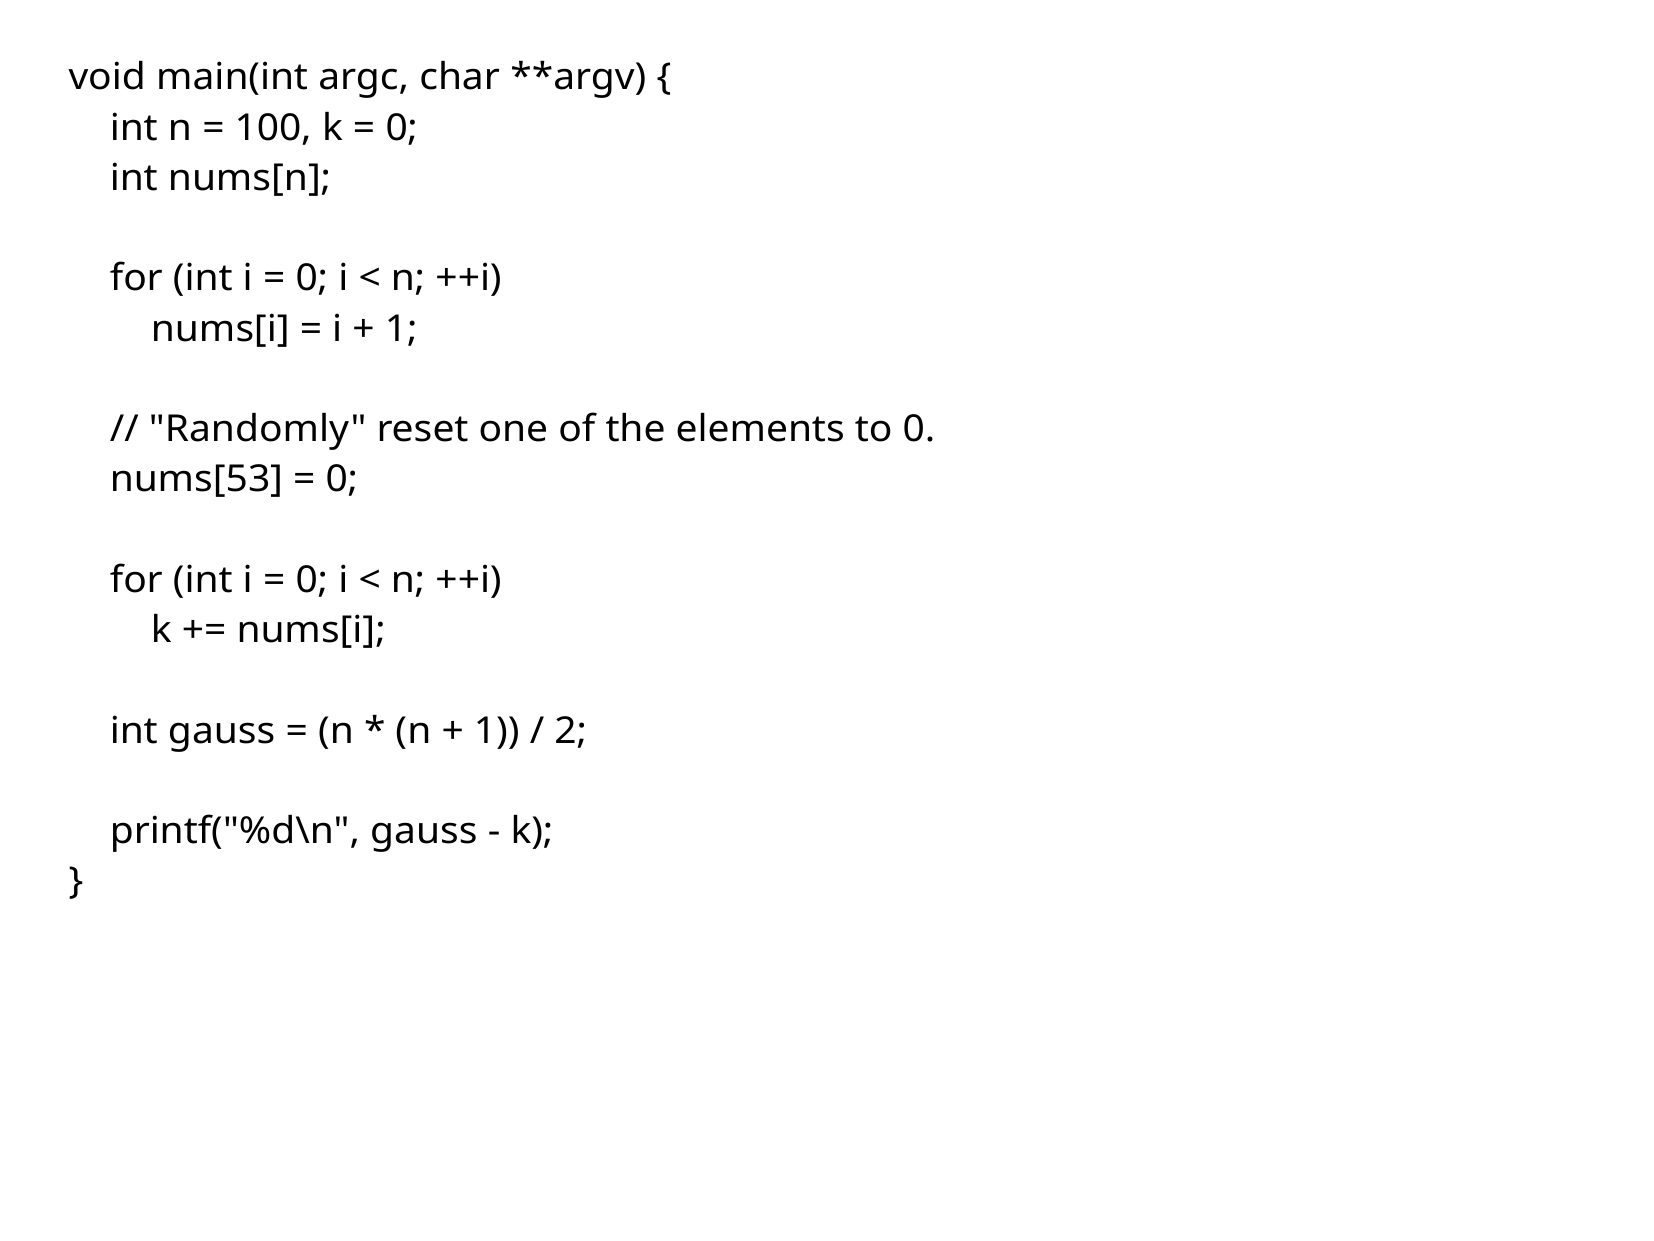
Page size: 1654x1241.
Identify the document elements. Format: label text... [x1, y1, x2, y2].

text_box void main(int argc, char **argv) { int n = 100, k = 0; int nums[n]; for (int i = 0; i < n; ++i) nums[i] = i + 1; // "Randomly" reset one of the elements to 0. nums[53] = 0; for (int i = 0; i < n; ++i) k += nums[i]; int gauss = (n * (n + 1)) / 2; printf("%d\n", gauss - k); } [53, 42, 949, 969]
